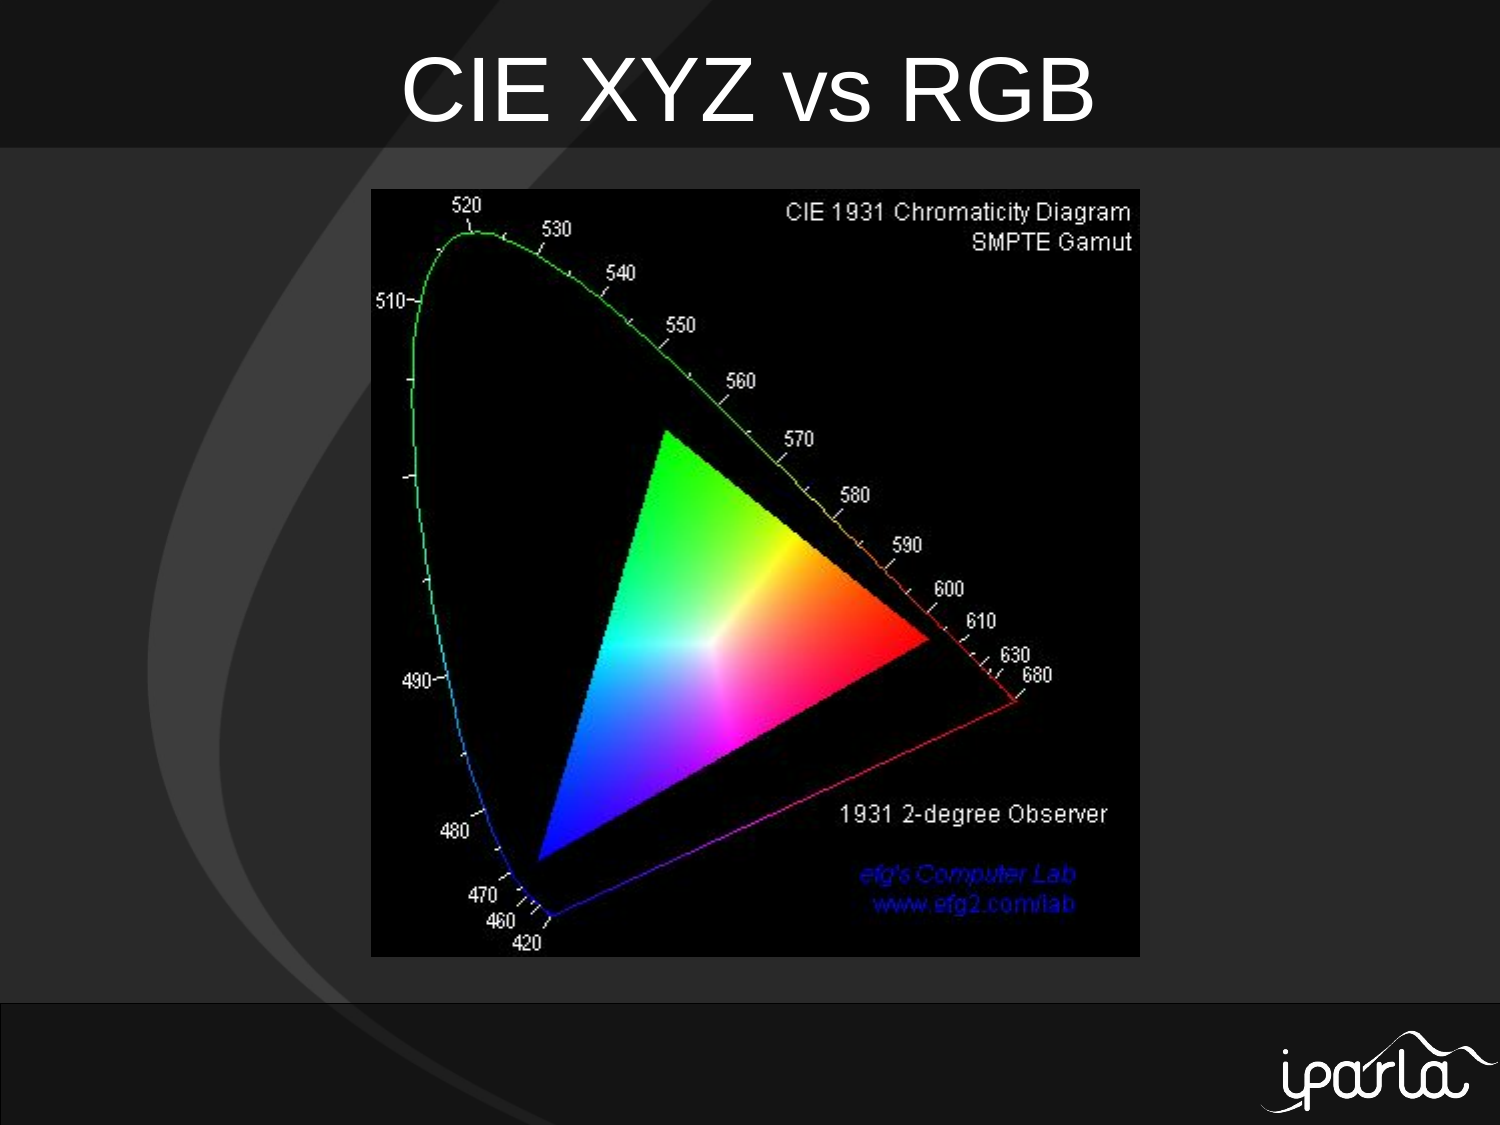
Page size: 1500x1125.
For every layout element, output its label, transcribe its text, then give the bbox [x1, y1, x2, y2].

picture [1, 1004, 1500, 1125]
title CIE XYZ vs RGB [75, 24, 1425, 148]
picture [0, 0, 1500, 1003]
